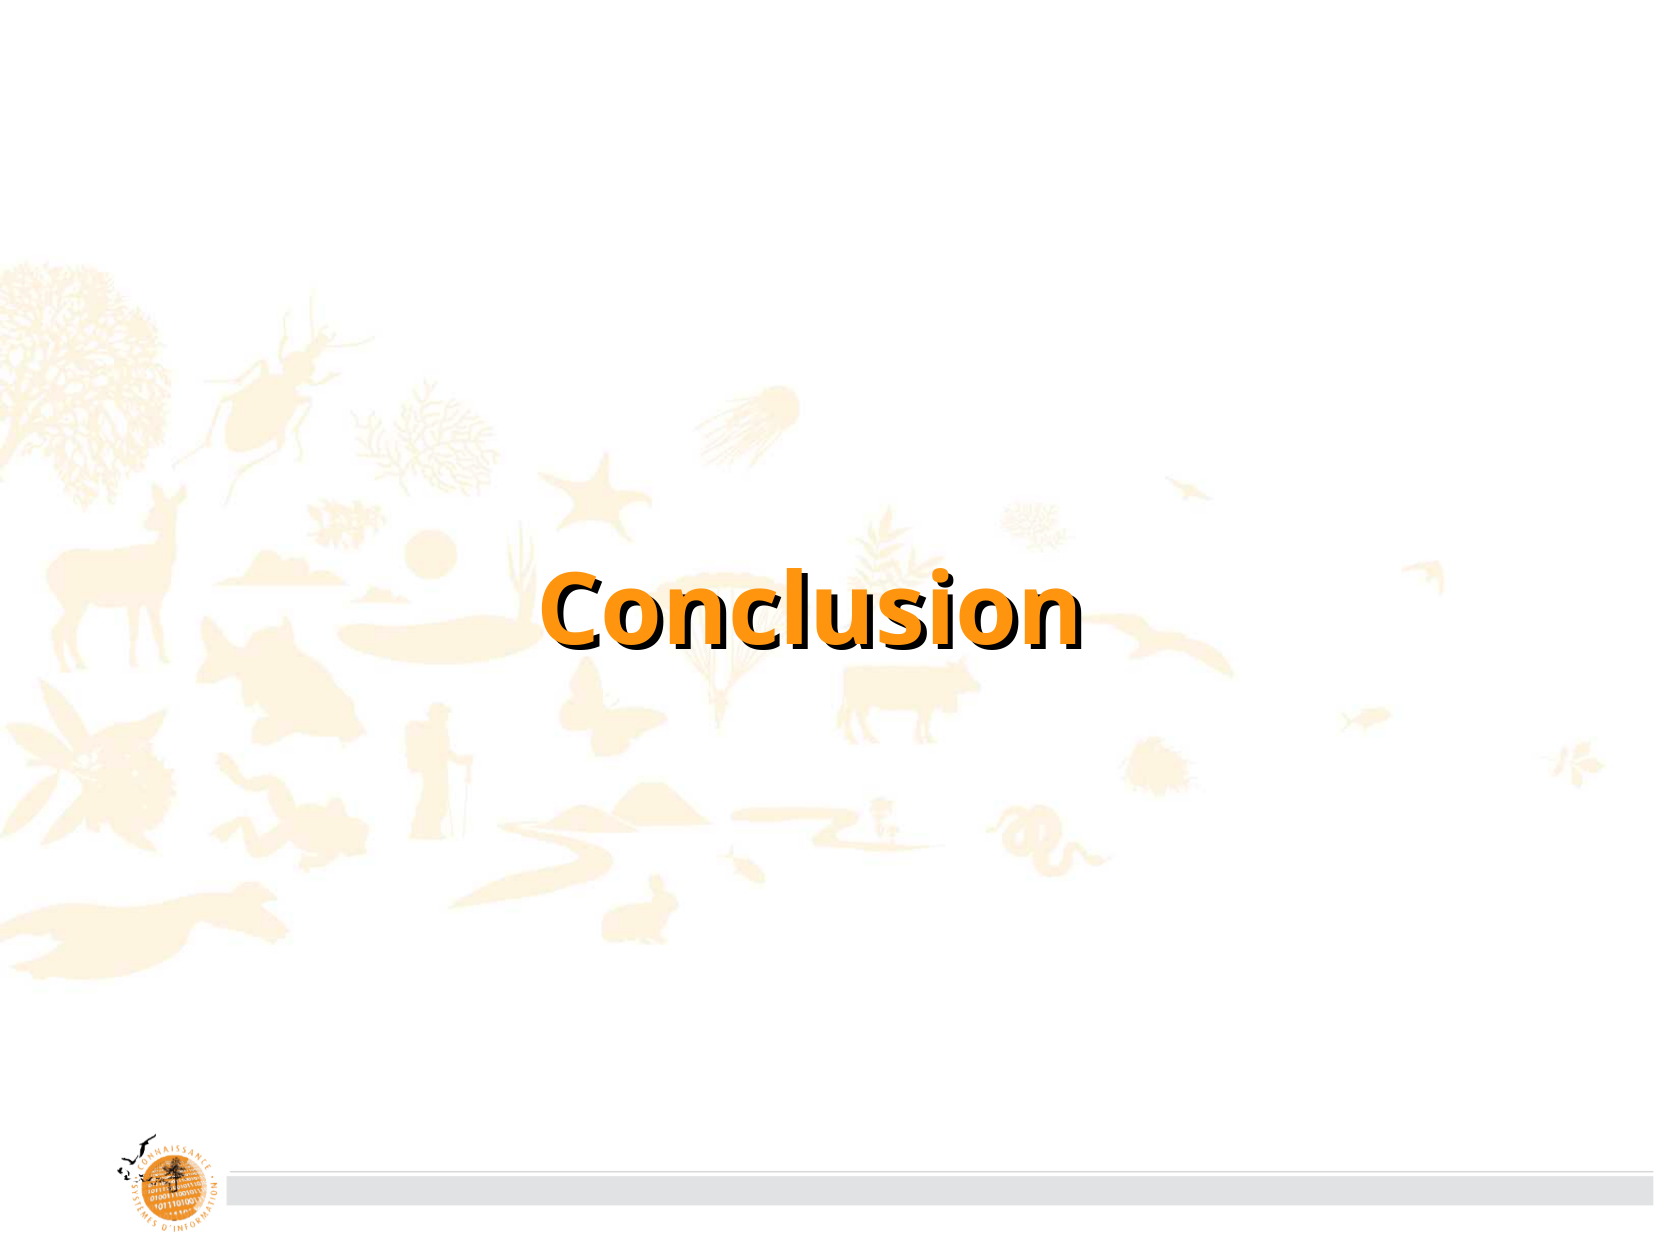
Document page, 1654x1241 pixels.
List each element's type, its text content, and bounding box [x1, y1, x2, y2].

subtitle Conclusion [29, 531, 1506, 680]
picture [0, 0, 1654, 1241]
